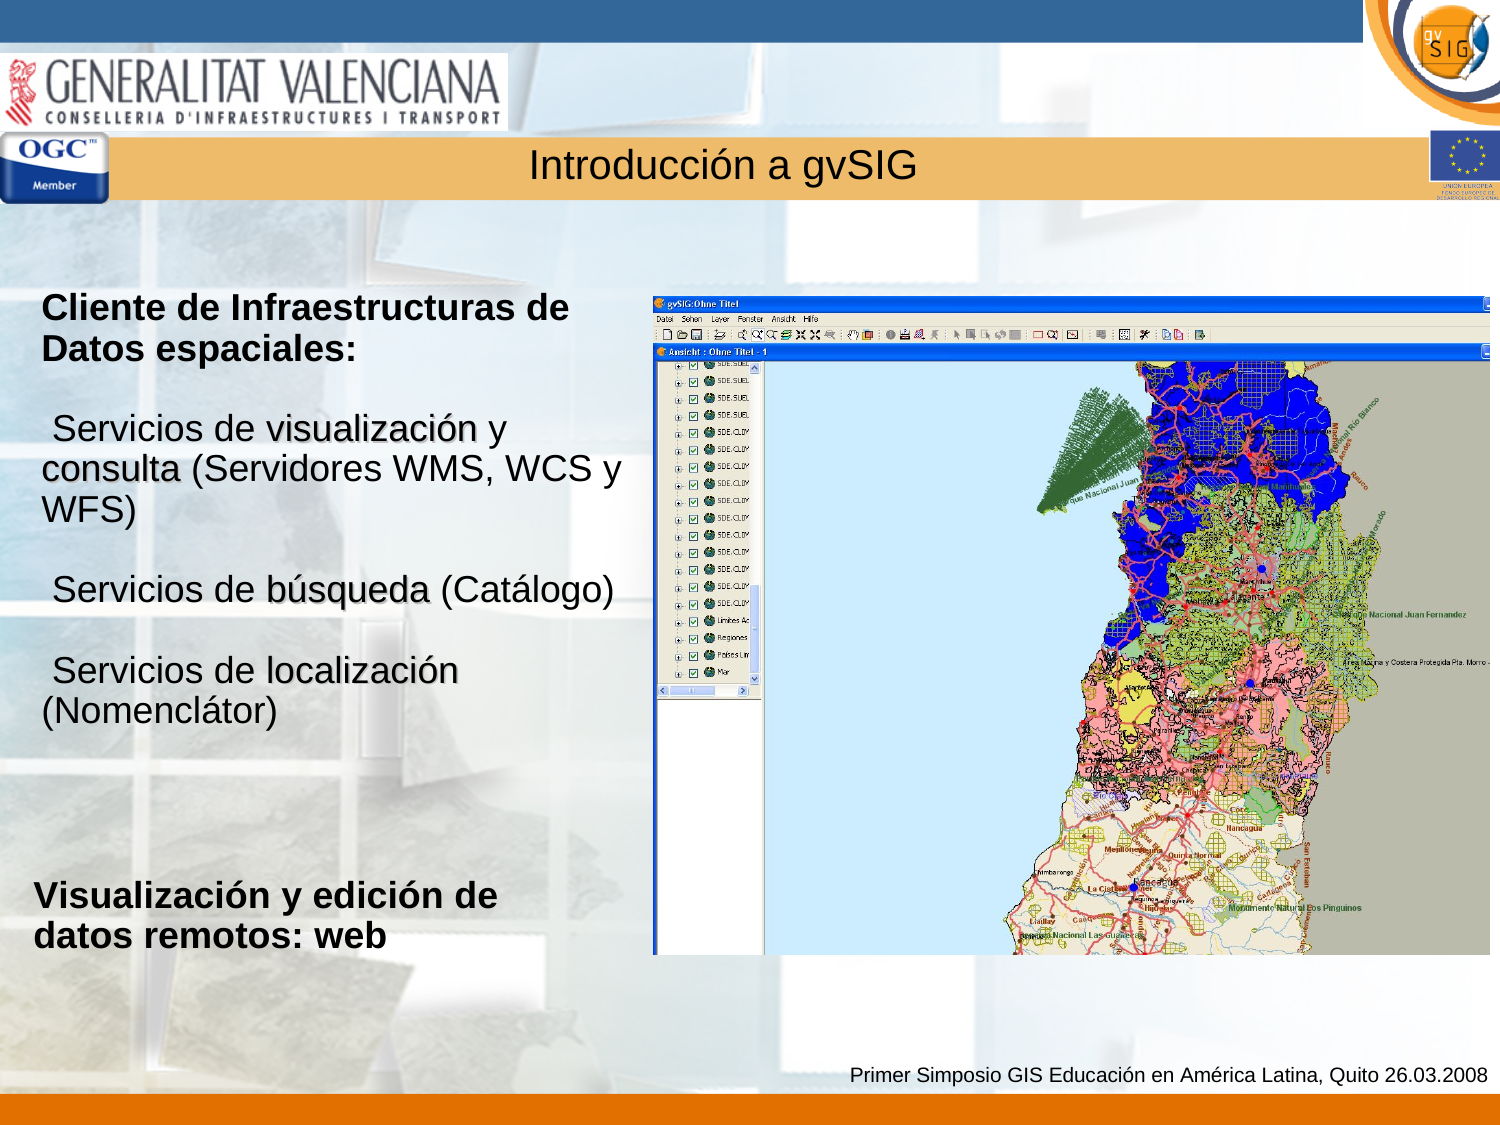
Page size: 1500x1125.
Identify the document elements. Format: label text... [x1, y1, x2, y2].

text_box Visualización y edición de datos remotos: web [33, 876, 511, 962]
picture [0, 132, 109, 204]
text_box Introducción a gvSIG [528, 144, 957, 191]
picture [0, 53, 508, 131]
picture [653, 296, 1490, 955]
picture [1363, 0, 1500, 127]
text_box Cliente de Infraestructuras de Datos espaciales: Servicios de visualización y consulta (Servidores WMS, WCS y WFS) Servicios de búsqueda (Catálogo) Servicios de localización (Nomenclátor) [41, 288, 657, 737]
picture [1429, 129, 1500, 200]
